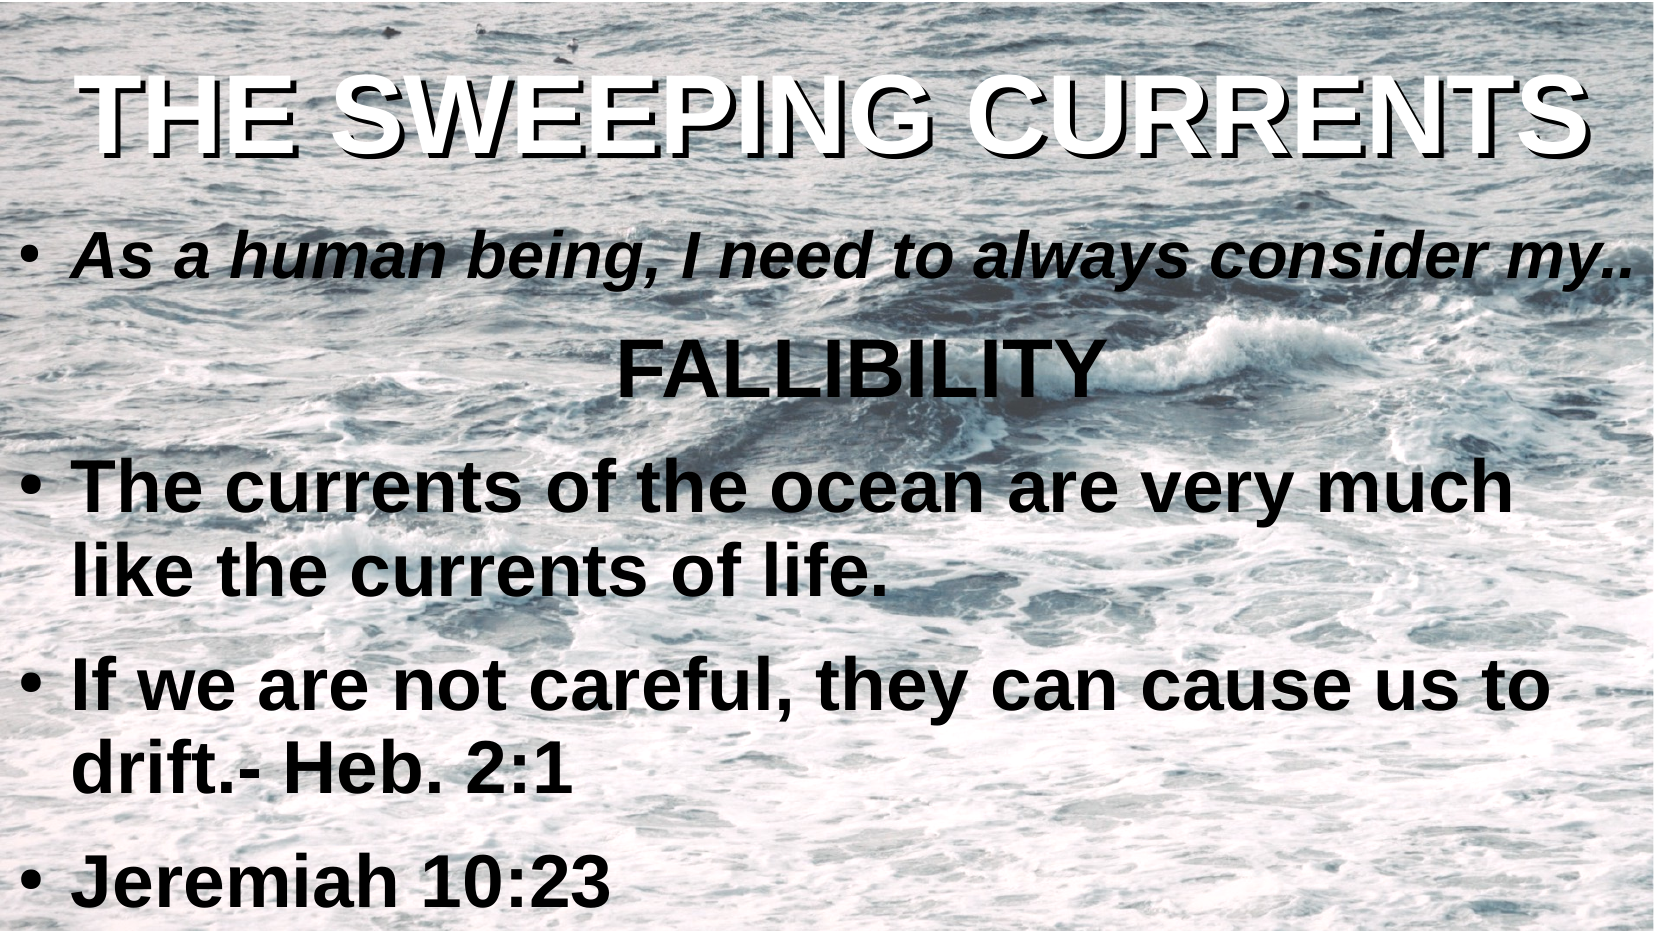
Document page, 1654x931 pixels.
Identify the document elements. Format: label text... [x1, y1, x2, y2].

picture [0, 2, 1654, 217]
list As a human being, I need to always consider my.. FALLIBILITY The currents of the ocean are very much like the currents of life. If we are not careful, they can cause us to drift.- Heb. 2:1 Jeremiah 10:23 [0, 217, 1654, 931]
title THE SWEEPING CURRENTS [30, 37, 1636, 193]
